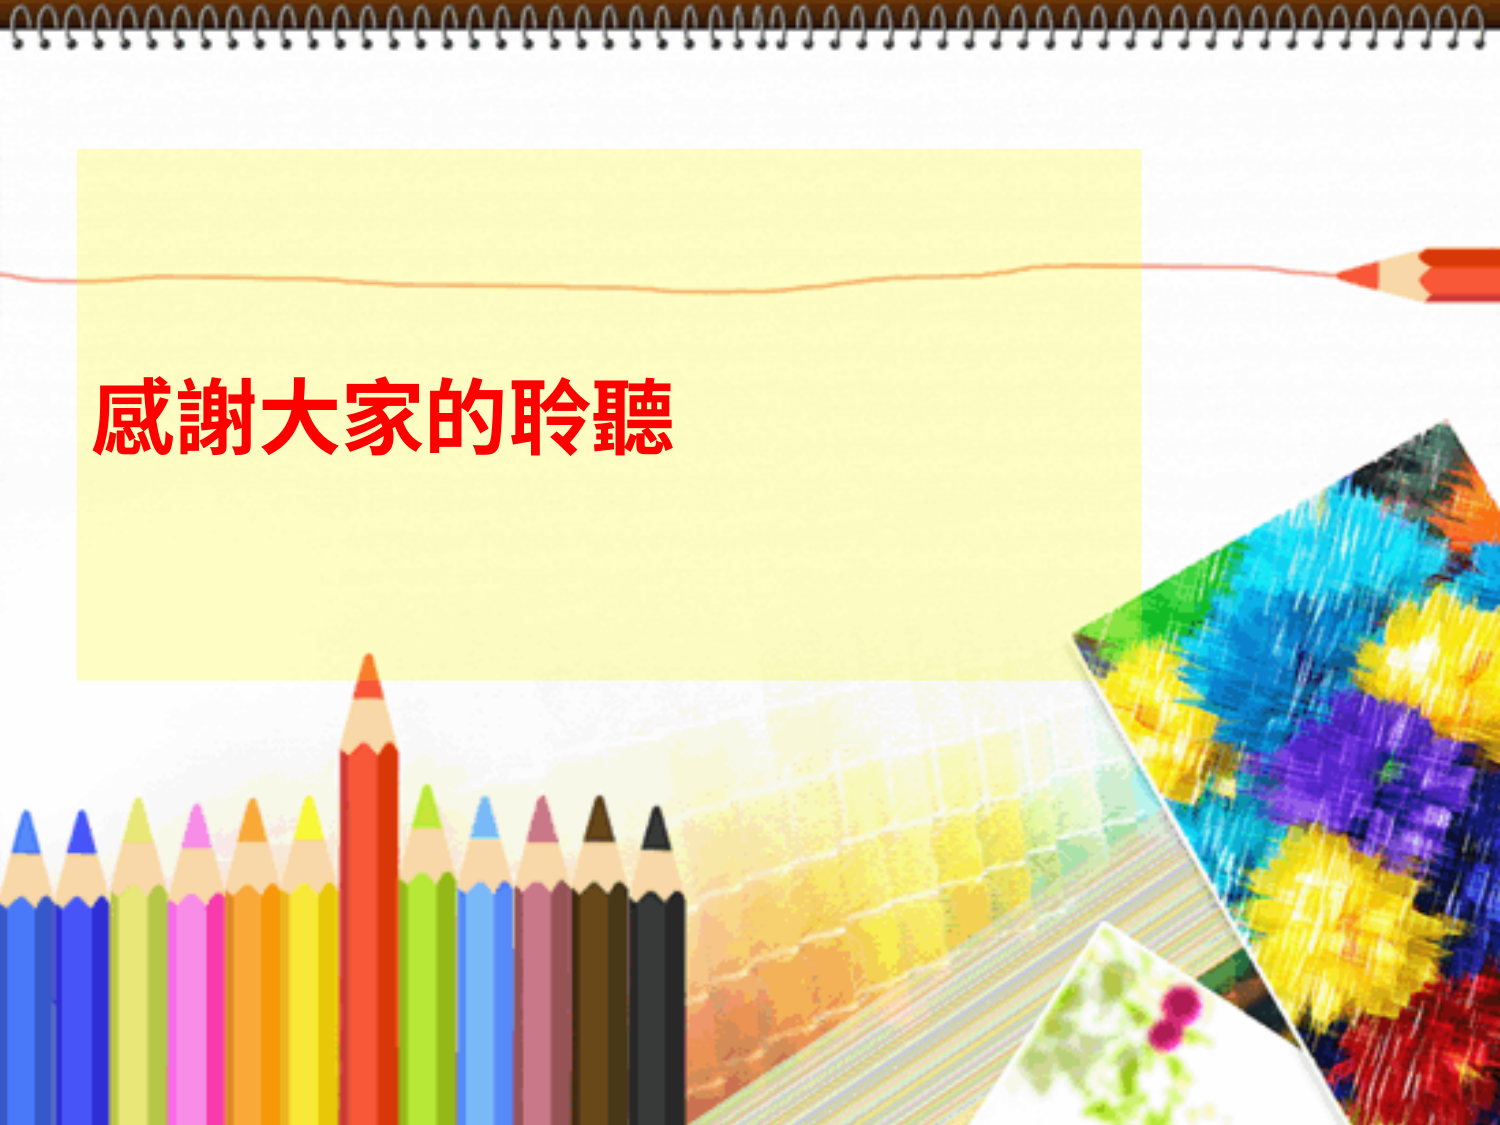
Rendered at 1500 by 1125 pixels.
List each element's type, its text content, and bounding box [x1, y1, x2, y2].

picture [0, 0, 1500, 1125]
title 感謝大家的聆聽 [76, 148, 1142, 681]
